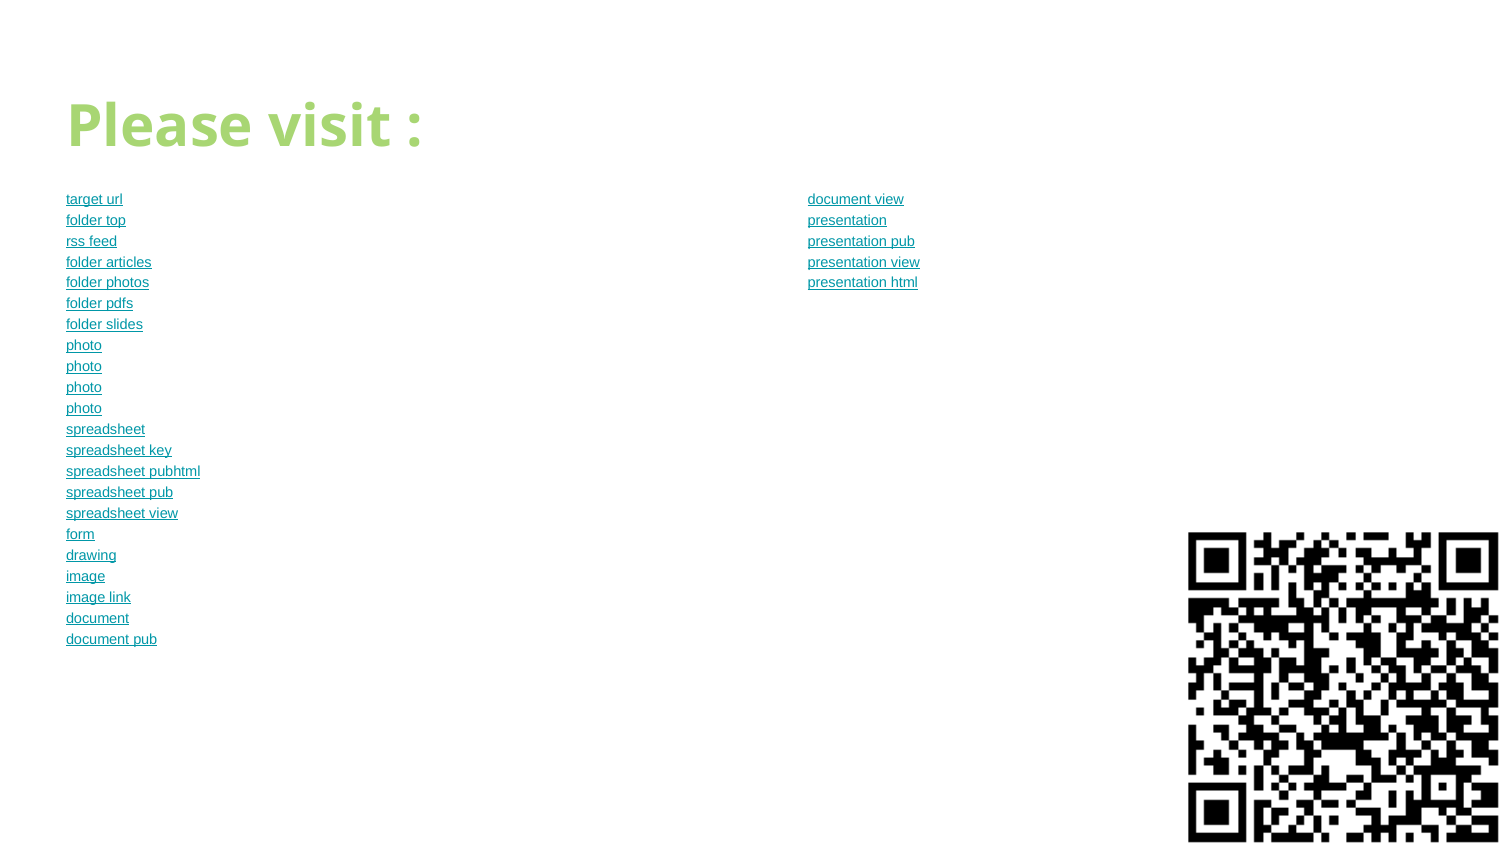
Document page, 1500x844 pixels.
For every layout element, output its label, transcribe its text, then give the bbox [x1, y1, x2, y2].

picture [1187, 531, 1500, 844]
list target url folder top rss feed folder articles folder photos folder pdfs folder slides photo photo photo photo spreadsheet spreadsheet key spreadsheet pubhtml spreadsheet pub spreadsheet view form drawing image image link document document pub [51, 189, 708, 750]
title Please visit : [51, 72, 1449, 167]
list document view presentation presentation pub presentation view presentation html [792, 189, 1449, 750]
